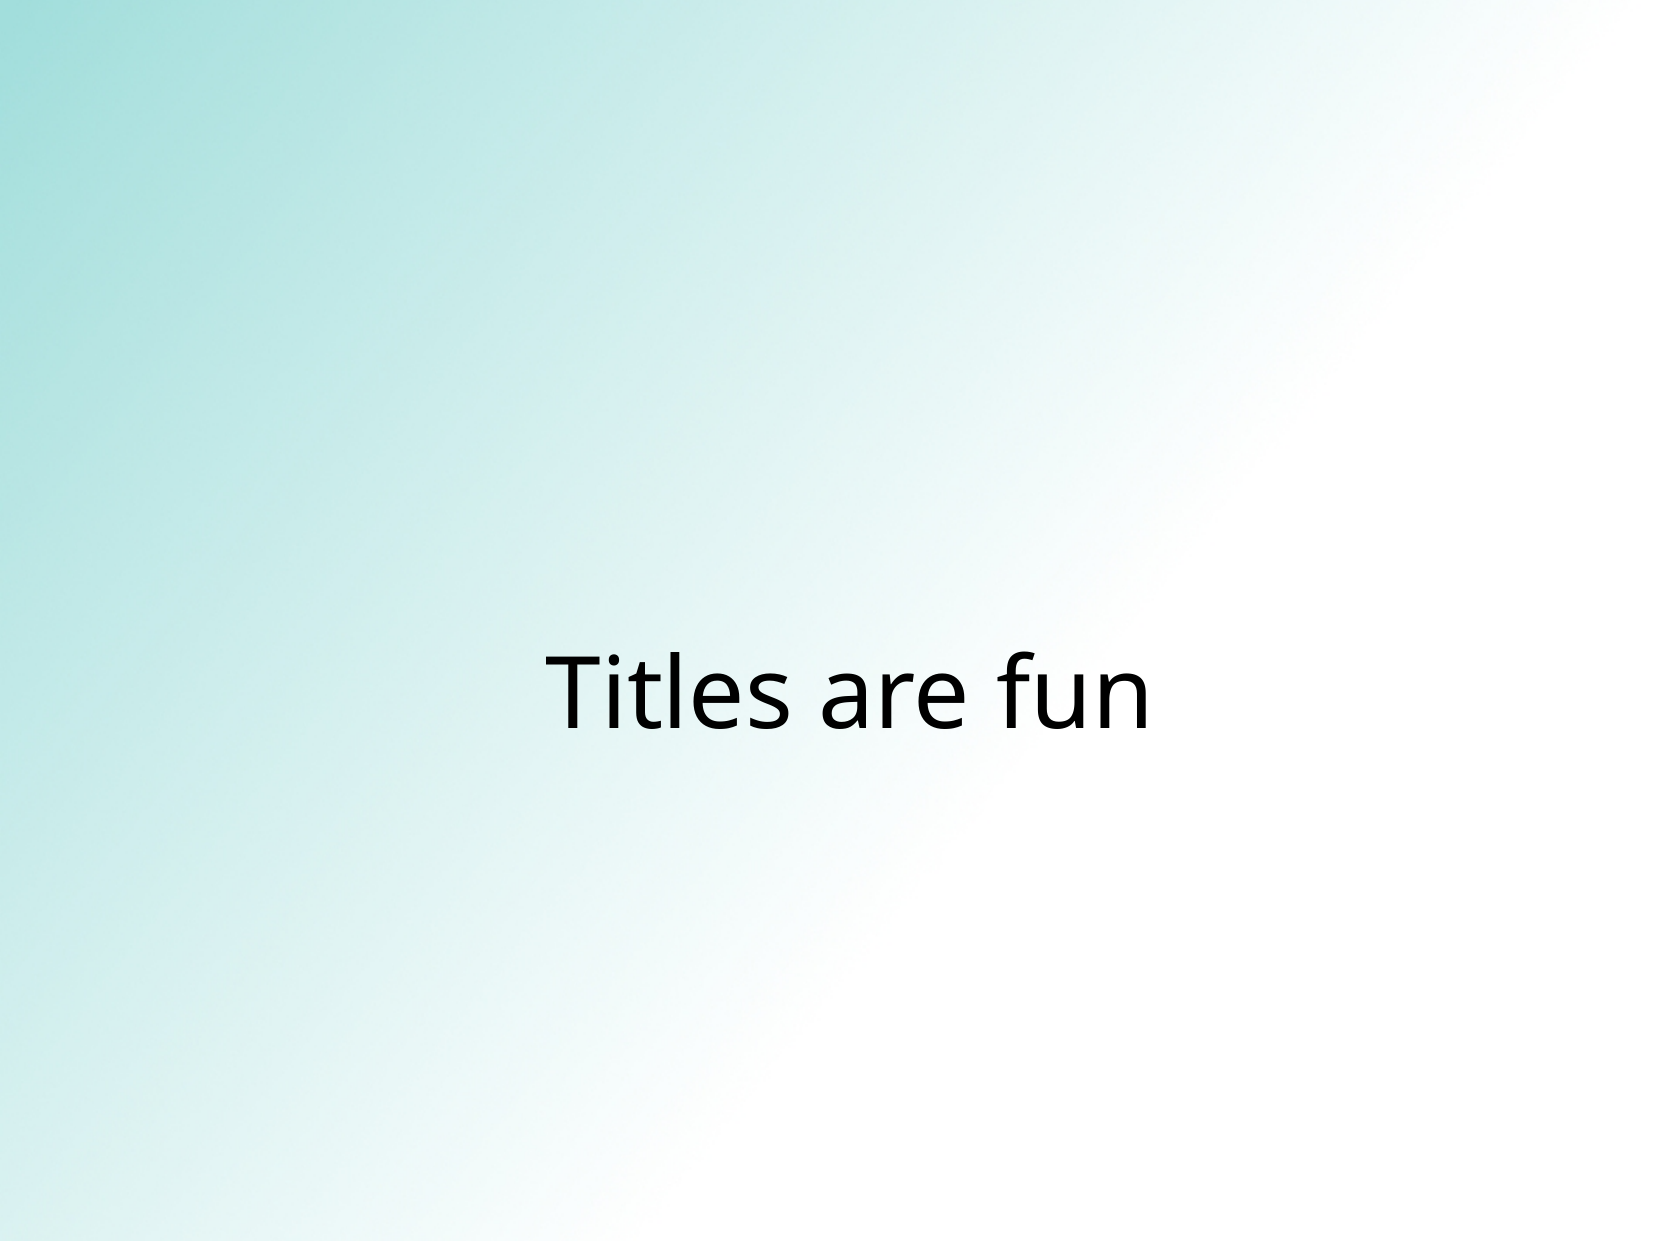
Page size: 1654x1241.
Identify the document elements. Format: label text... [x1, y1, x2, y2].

picture [0, 0, 1654, 1241]
subtitle Titles are fun [106, 209, 1595, 1170]
